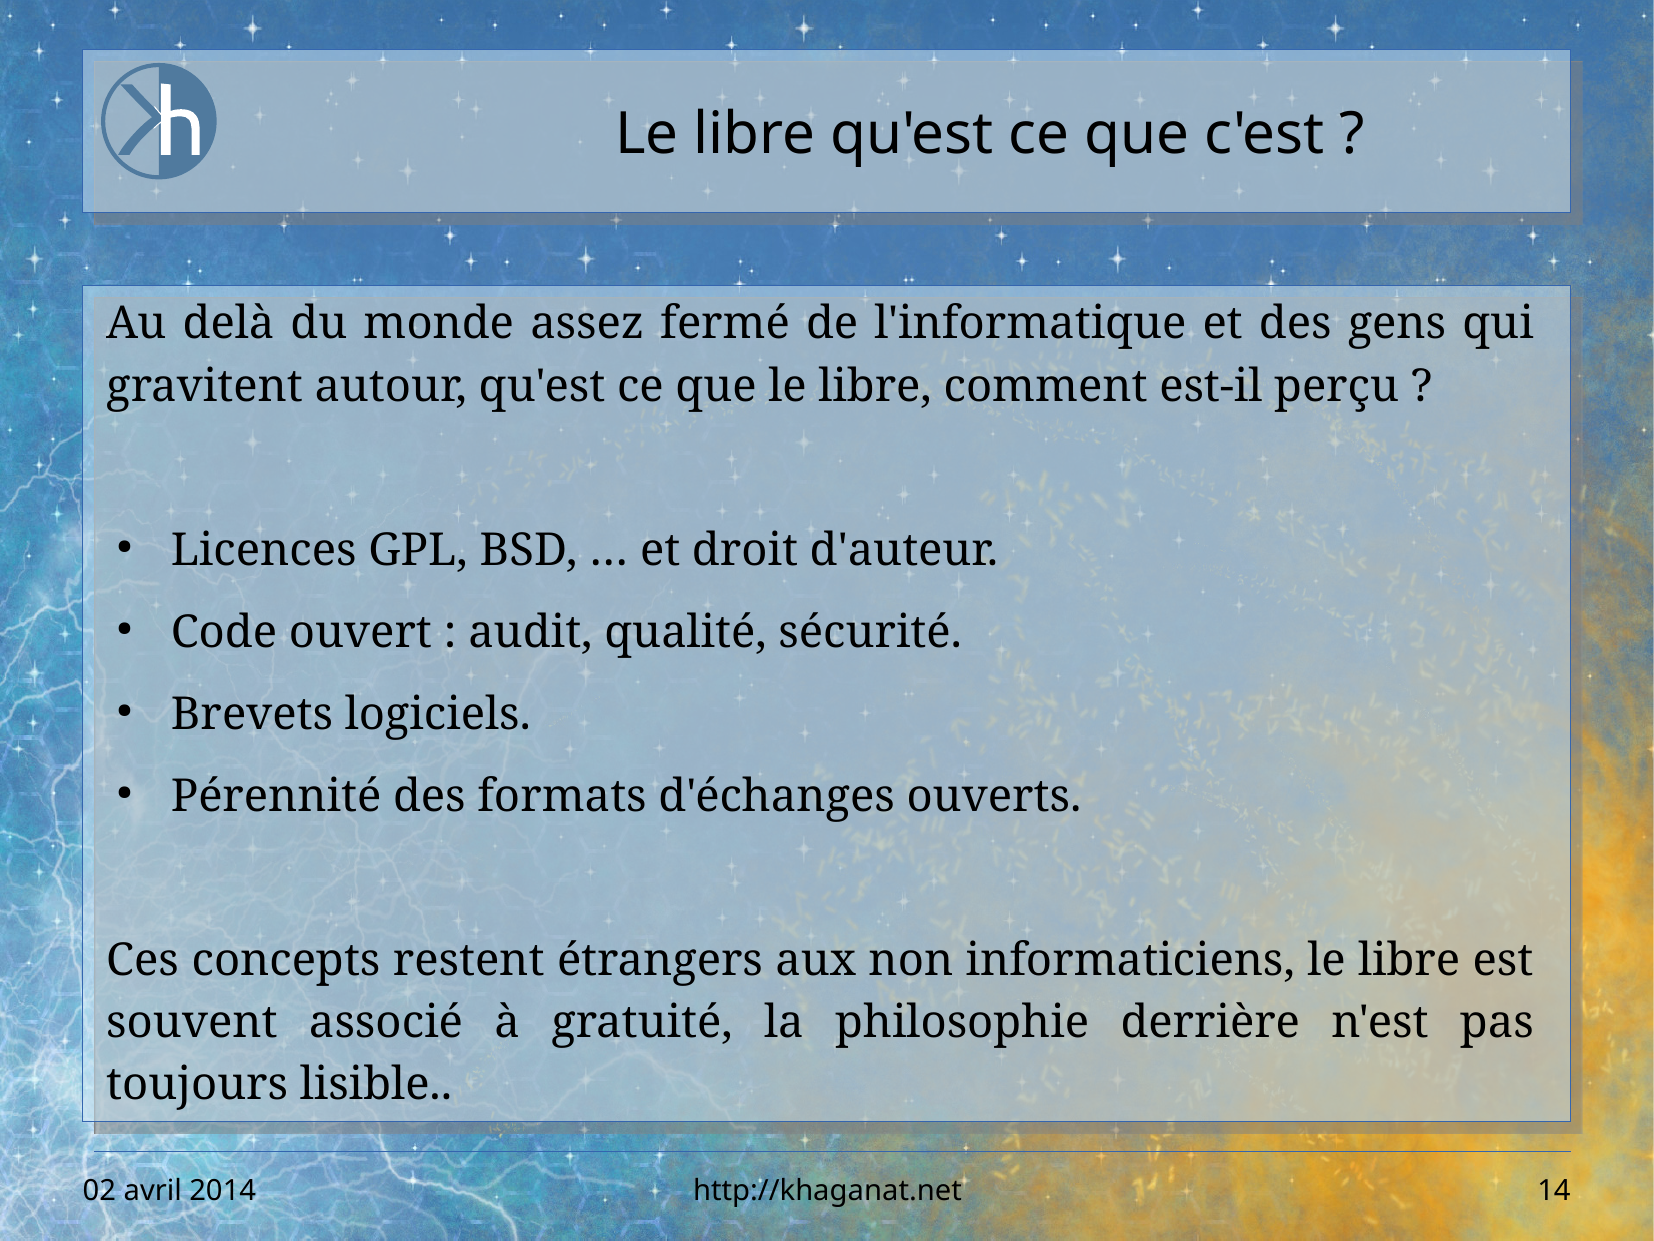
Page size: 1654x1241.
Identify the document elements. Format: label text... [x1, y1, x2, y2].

title Le libre qu'est ce que c'est ? [425, 49, 1571, 213]
picture [0, 0, 1654, 1241]
list Au delà du monde assez fermé de l'informatique et des gens qui gravitent autour, qu'est ce que le libre, comment est-il perçu ? Licences GPL, BSD, … et droit d'auteur. Code ouvert : audit, qualité, sécurité. Brevets logiciels. Pérennité des formats d'échanges ouverts. Ces concepts restent étrangers aux non informaticiens, le libre est souvent associé à gratuité, la philosophie derrière n'est pas toujours lisible.. [106, 290, 1536, 1123]
